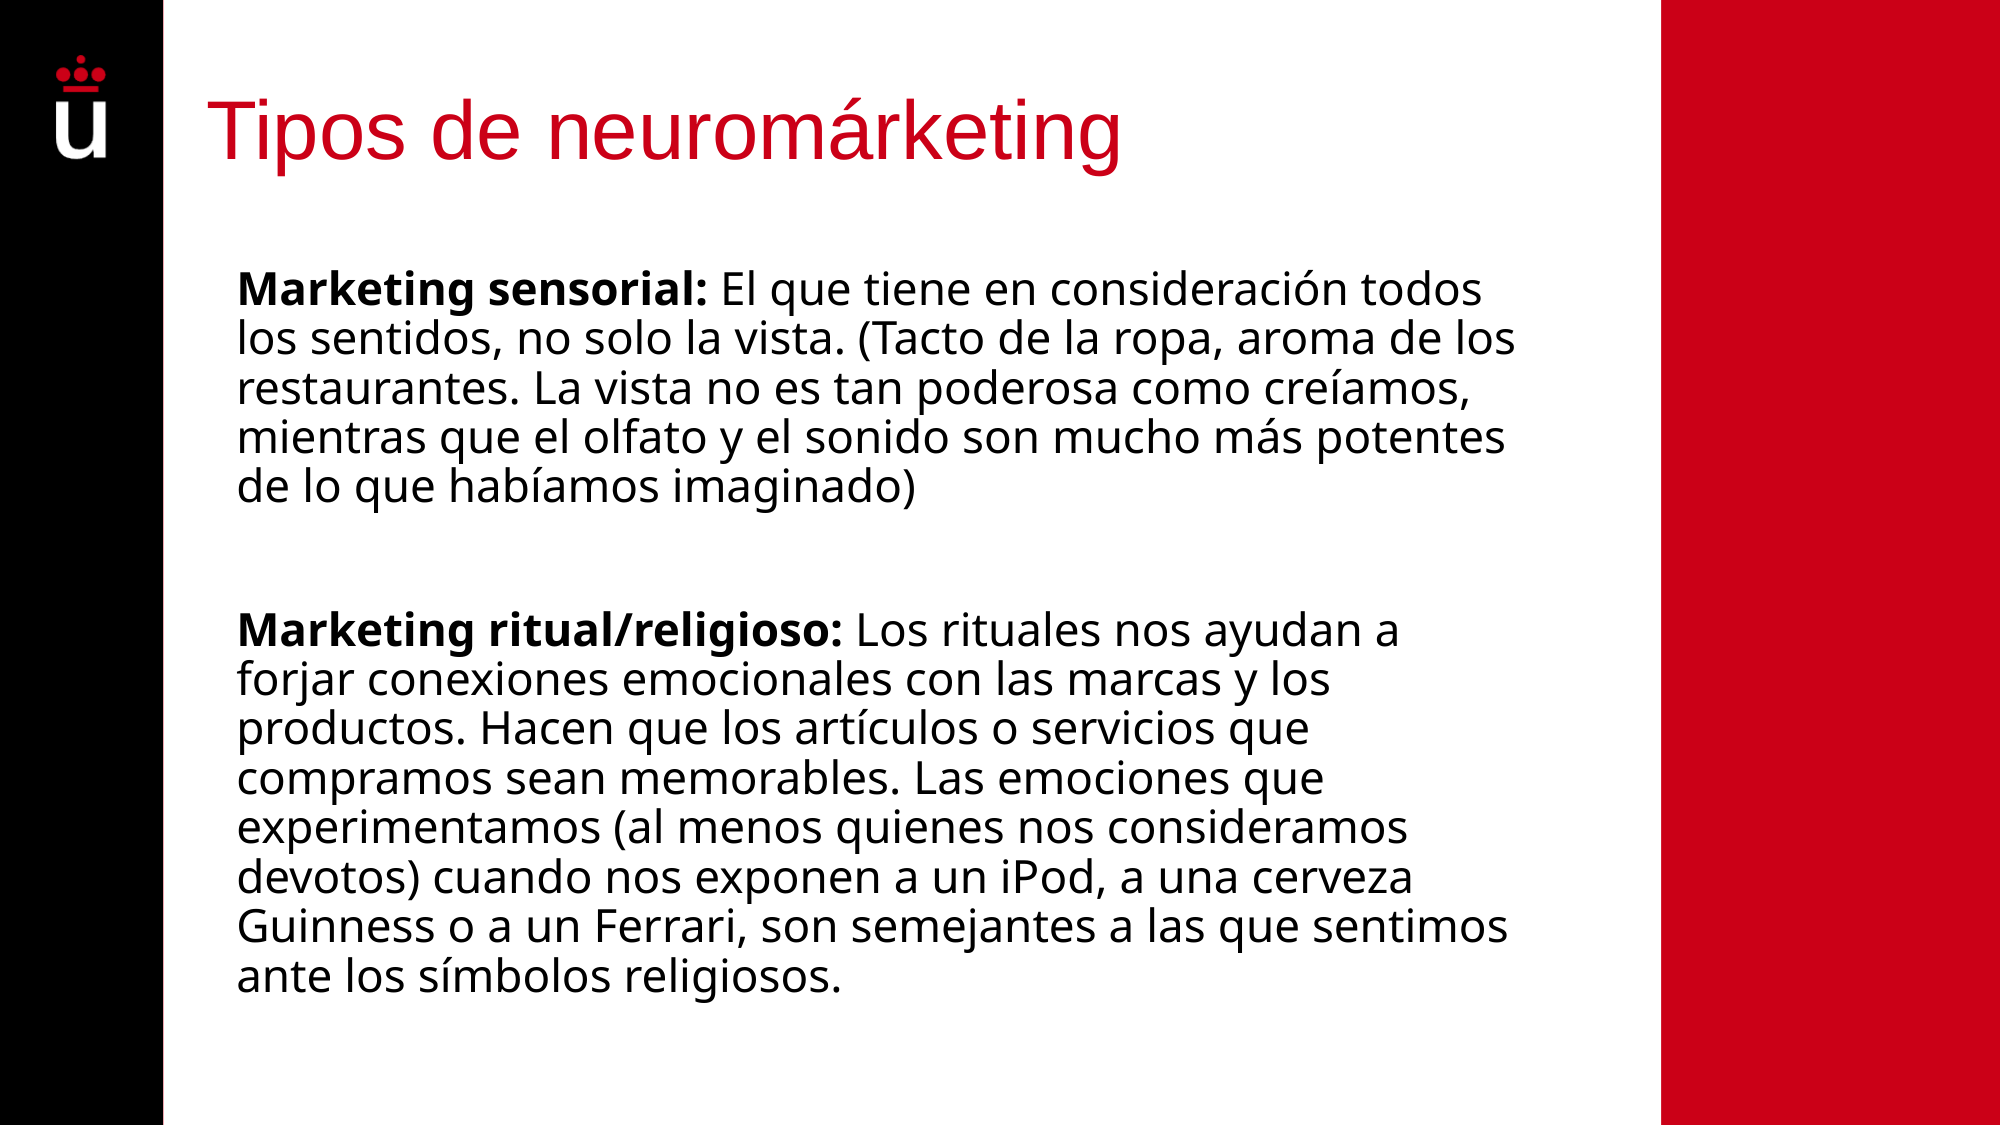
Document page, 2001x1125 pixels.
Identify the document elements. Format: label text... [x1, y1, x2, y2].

list Tipos de neuromárketing [206, 234, 1595, 296]
picture [55, 55, 117, 165]
list Marketing sensorial: El que tiene en consideración todos los sentidos, no solo la vista. (Tacto de la ropa, aroma de los restaurantes. La vista no es tan poderosa como creíamos, mientras que el olfato y el sonido son mucho más potentes de lo que habíamos imaginado) Marketing ritual/religioso: Los rituales nos ayudan a forjar conexiones emocionales con las marcas y los productos. Hacen que los artículos o servicios que compramos sean memorables. Las emociones que experimentamos (al menos quienes nos consideramos devotos) cuando nos exponen a un iPod, a una cerveza Guinness o a un Ferrari, son semejantes a las que sentimos ante los símbolos religiosos. [236, 296, 1527, 886]
